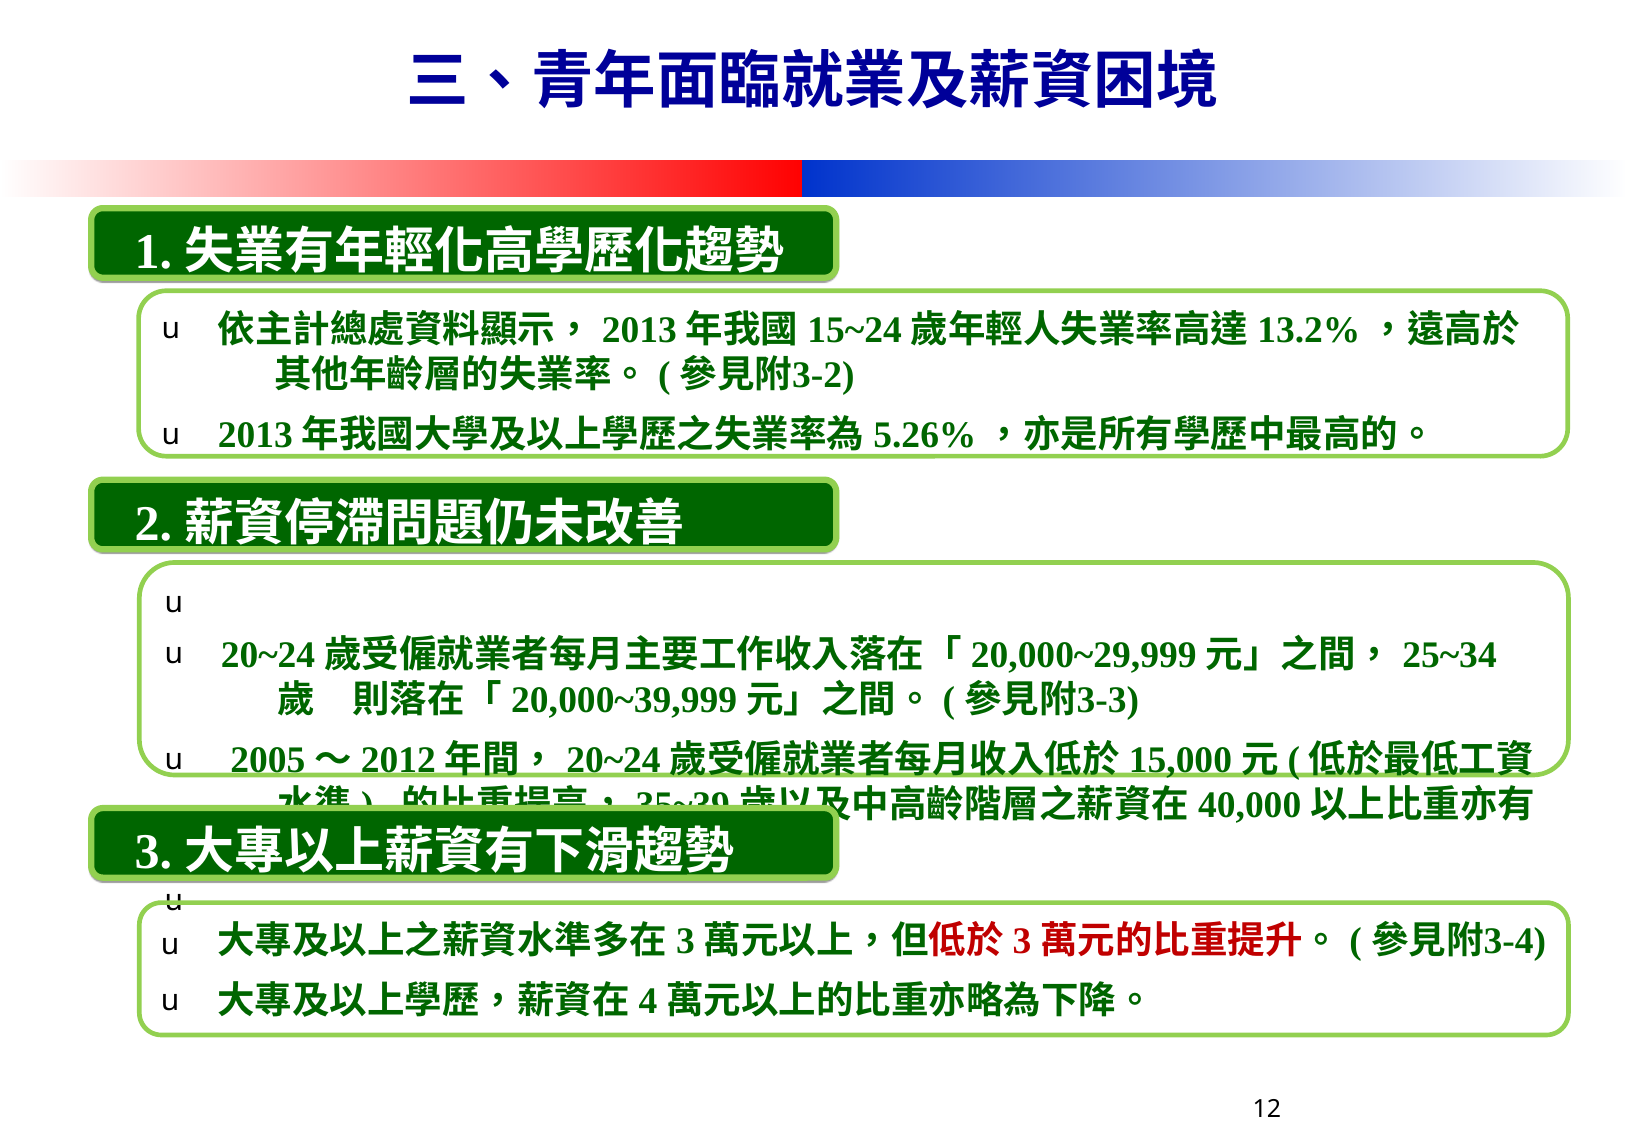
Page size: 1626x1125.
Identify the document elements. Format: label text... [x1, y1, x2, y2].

text_box 三、青年面臨就業及薪資困境 [0, 55, 1625, 115]
text_box 3.大專以上薪資有下滑趨勢 [91, 808, 837, 878]
text_box 20~24歲受僱就業者每月主要工作收入落在「20,000~29,999元」之間，25~34歲 則落在「20,000~39,999元」之間。(參見附3-3) 2005～2012年間，20~24歲受僱就業者每月收入低於15,000元(低於最低工資水準) 的比重提高，35~39歲以及中高齡階層之薪資在40,000以上比重亦有下降趨勢。 [139, 562, 1569, 776]
text_box 1.失業有年輕化高學歷化趨勢 [91, 208, 837, 278]
text_box 2.薪資停滯問題仍未改善 [91, 479, 837, 550]
text_box 大專及以上之薪資水準多在3萬元以上，但低於3萬元的比重提升。(參見附3-4) 大專及以上學歷，薪資在4萬元以上的比重亦略為下降。 [139, 902, 1569, 1036]
text_box 依主計總處資料顯示，2013年我國15~24歲年輕人失業率高達13.2%，遠高於其他年齡層的失業率。(參見附3-2) 2013年我國大學及以上學歷之失業率為5.26%，亦是所有學歷中最高的。 [138, 290, 1568, 457]
text_box 三、青年面臨就業及薪資困境 [1105, 59, 1143, 98]
text_box 12 [1237, 1085, 1617, 1125]
